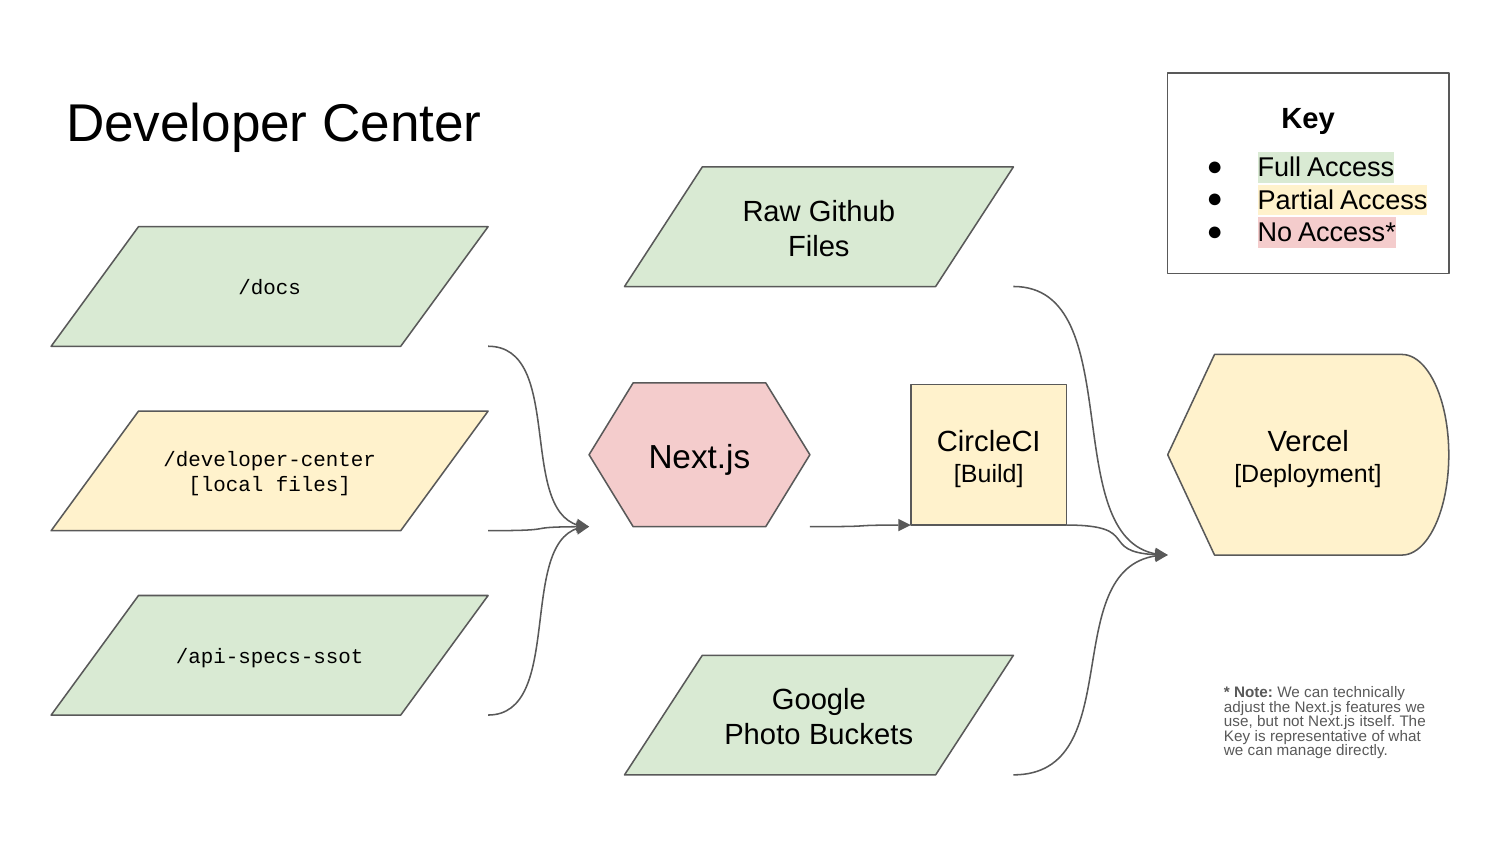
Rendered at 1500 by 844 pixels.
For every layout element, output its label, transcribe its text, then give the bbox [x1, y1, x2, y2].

text_box CircleCI [Build] [911, 384, 1067, 525]
text_box /docs [51, 226, 489, 347]
text_box Raw Github Files [624, 166, 1014, 287]
text_box * Note: We can technically adjust the Next.js features we use, but not Next.js itself. The Key is representative of what we can manage directly. [1209, 669, 1449, 775]
text_box Google Photo Buckets [624, 655, 1014, 775]
text_box Vercel [Deployment] [1167, 354, 1449, 556]
text_box /developer-center [local files] [51, 411, 489, 531]
text_box Key Full Access Partial Access No Access* [1167, 72, 1449, 274]
title Developer Center [51, 72, 1167, 167]
text_box /api-specs-ssot [51, 595, 489, 716]
text_box Next.js [589, 382, 810, 527]
